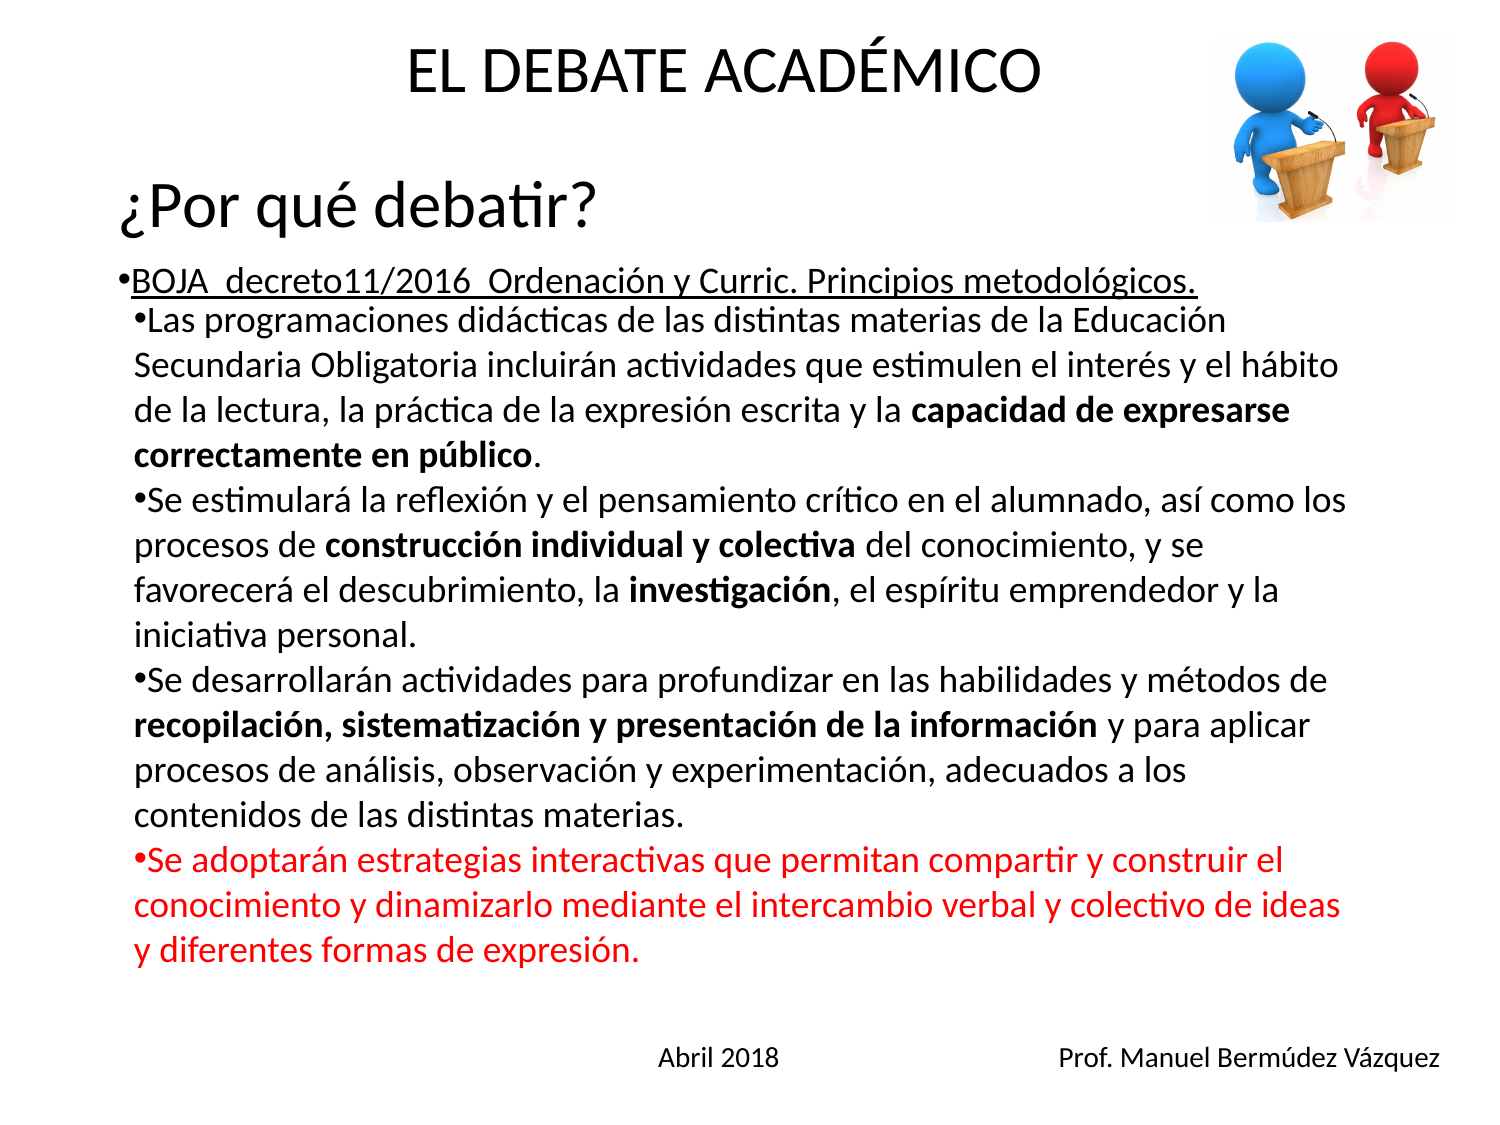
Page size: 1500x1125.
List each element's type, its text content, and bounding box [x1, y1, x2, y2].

text_box BOJA decreto11/2016 Ordenación y Curric. Principios metodológicos. [103, 248, 1325, 310]
text_box Las programaciones didácticas de las distintas materias de la Educación Secundaria Obligatoria incluirán actividades que estimulen el interés y el hábito de la lectura, la práctica de la expresión escrita y la capacidad de expresarse correctamente en público. Se estimulará la reflexión y el pensamiento crítico en el alumnado, así como los procesos de construcción individual y colectiva del conocimiento, y se favorecerá el descubrimiento, la investigación, el espíritu emprendedor y la iniciativa personal. Se desarrollarán actividades para profundizar en las habilidades y métodos de recopilación, sistematización y presentación de la información y para aplicar procesos de análisis, observación y experimentación, adecuados a los contenidos de las distintas materias. Se adoptarán estrategias interactivas que permitan compartir y construir el conocimiento y dinamizarlo mediante el intercambio verbal y colectivo de ideas y diferentes formas de expresión. [119, 287, 1366, 978]
text_box ¿Por qué debatir? [103, 152, 647, 248]
